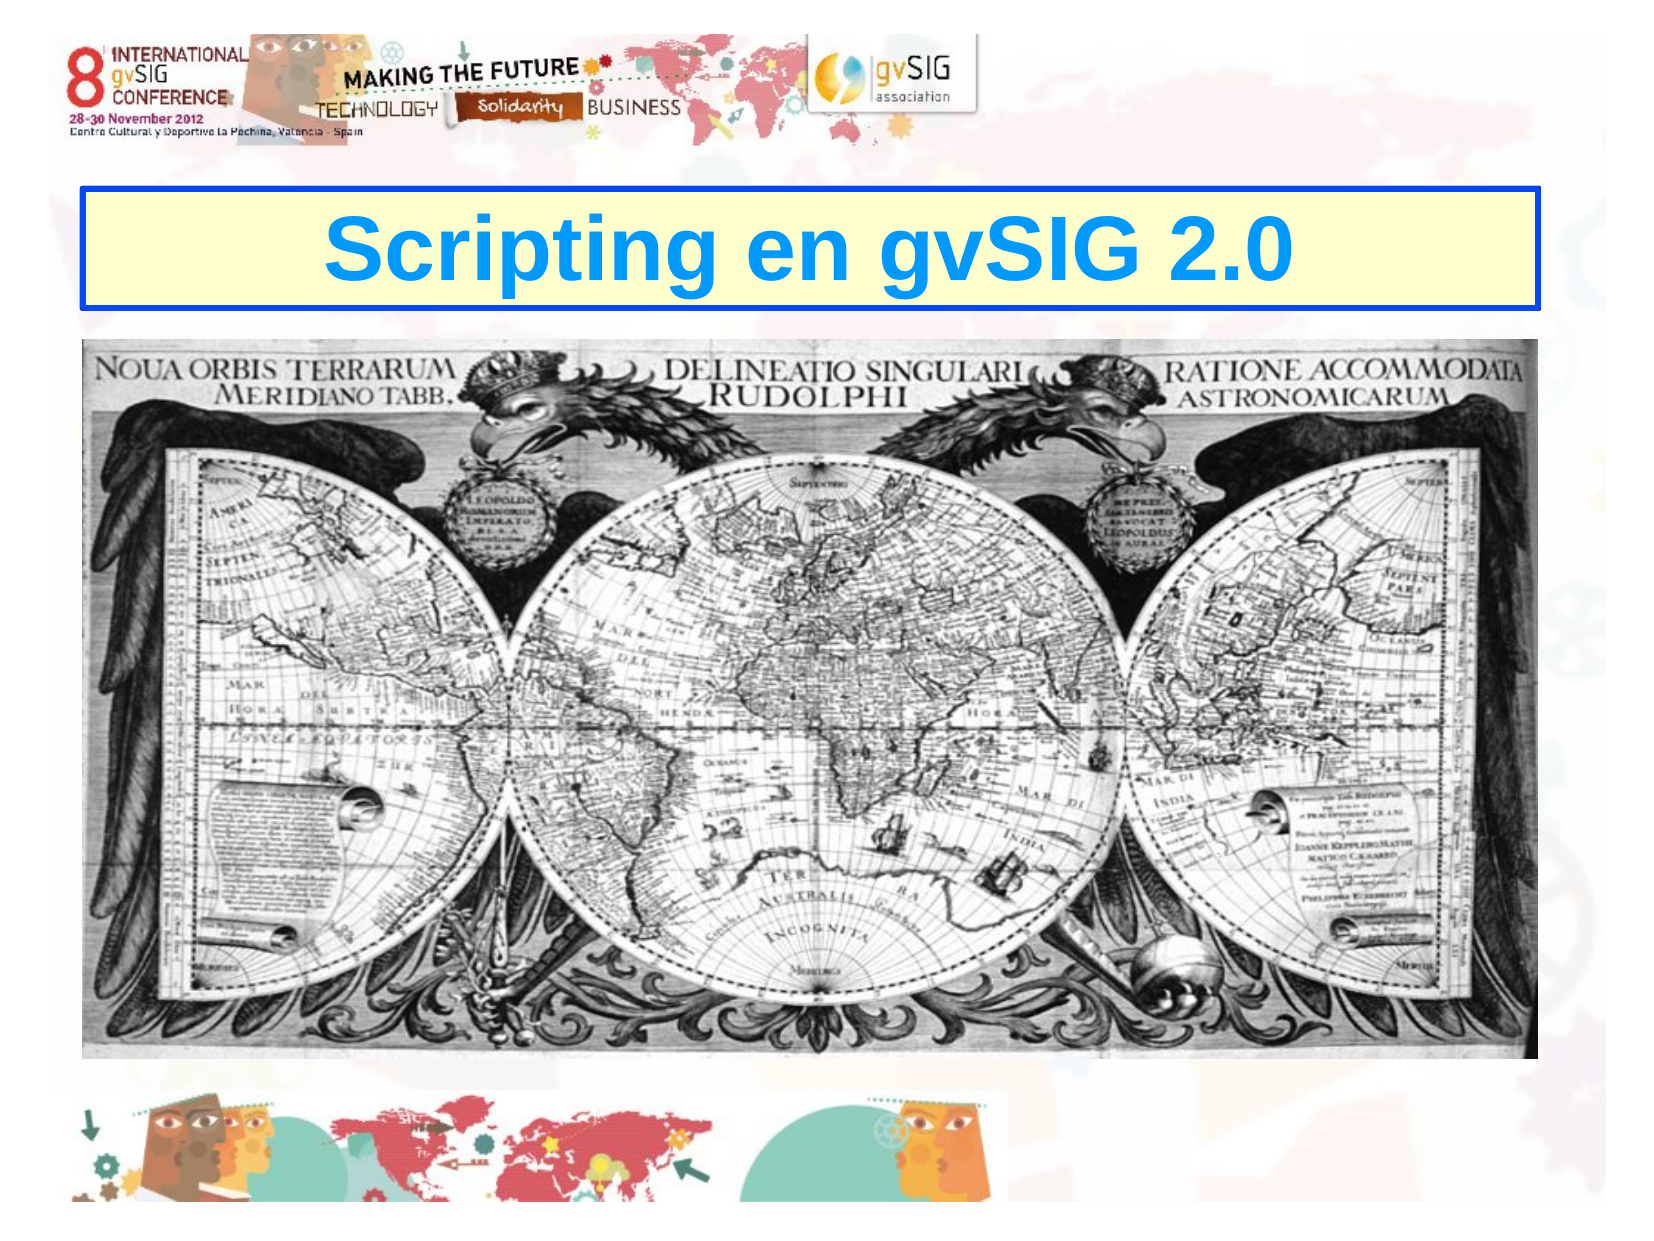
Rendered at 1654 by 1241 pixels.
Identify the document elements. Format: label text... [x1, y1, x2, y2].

picture [49, 34, 1606, 1202]
title Scripting en gvSIG 2.0 [82, 188, 1538, 308]
